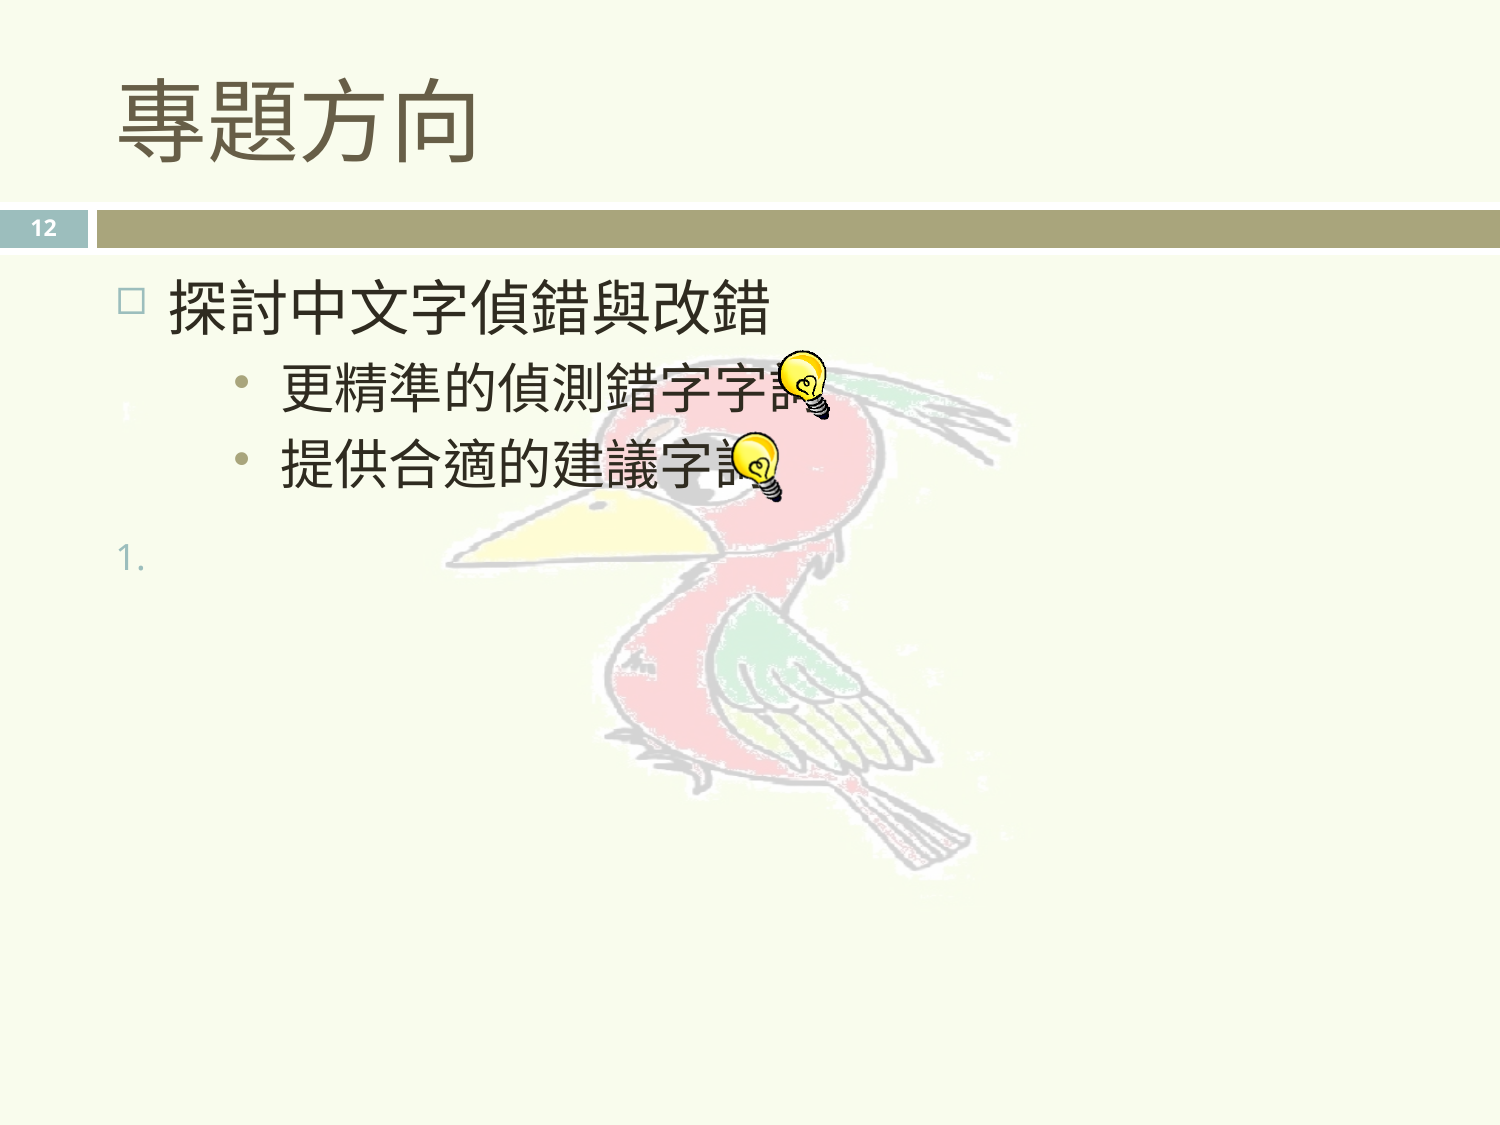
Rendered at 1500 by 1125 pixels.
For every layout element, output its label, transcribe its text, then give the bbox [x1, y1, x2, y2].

text_box 12 [0, 208, 88, 249]
title 專題方向 [100, 37, 1438, 201]
list 探討中文字偵錯與改錯 更精準的偵測錯字字詞 提供合適的建議字詞 [100, 262, 1438, 1000]
picture [714, 338, 845, 506]
